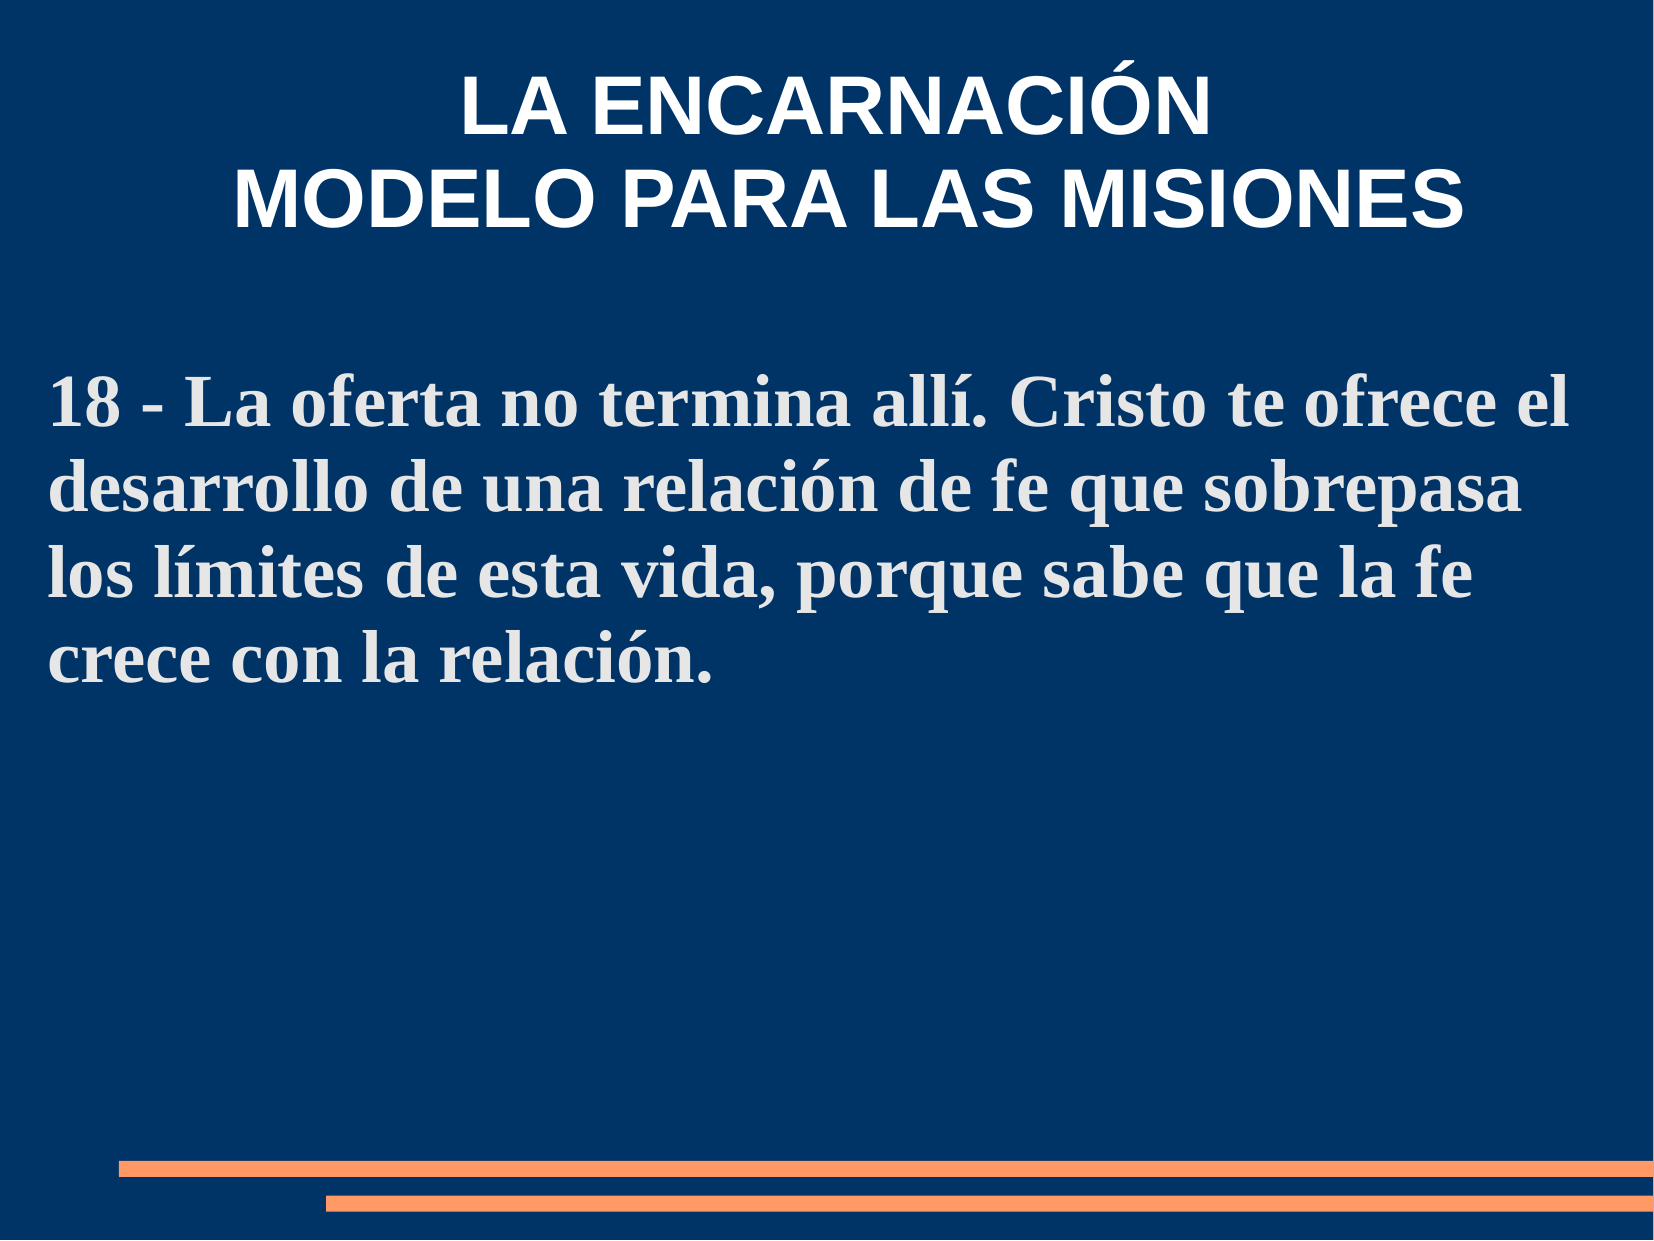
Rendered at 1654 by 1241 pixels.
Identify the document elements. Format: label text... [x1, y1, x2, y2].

title LA ENCARNACIÓN MODELO PARA LAS MISIONES [121, 46, 1534, 254]
list 18 - La oferta no termina allí. Cristo te ofrece el desarrollo de una relación de fe que sobrepasa los límites de esta vida, porque sabe que la fe crece con la relación. [47, 354, 1607, 898]
